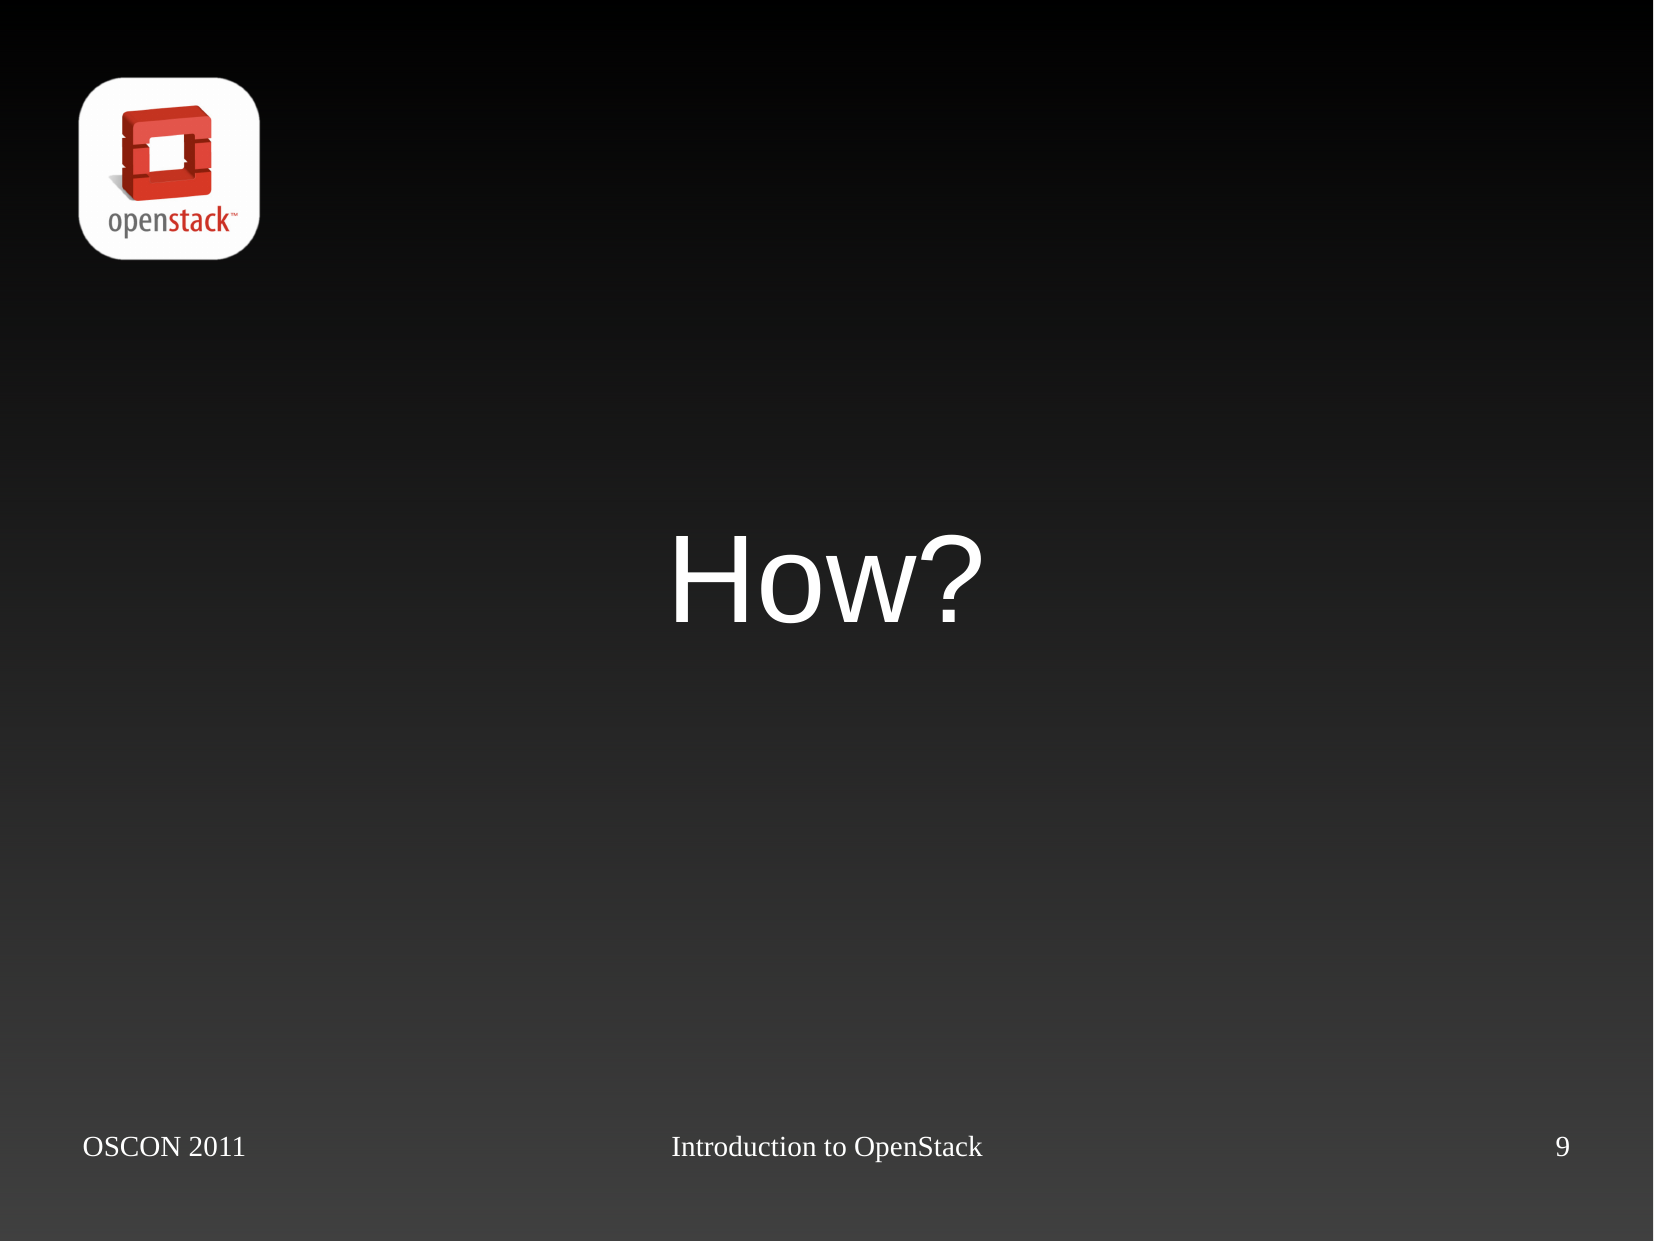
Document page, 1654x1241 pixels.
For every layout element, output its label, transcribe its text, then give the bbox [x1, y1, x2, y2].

subtitle How? [82, 56, 1571, 1102]
picture [0, 0, 1654, 1241]
